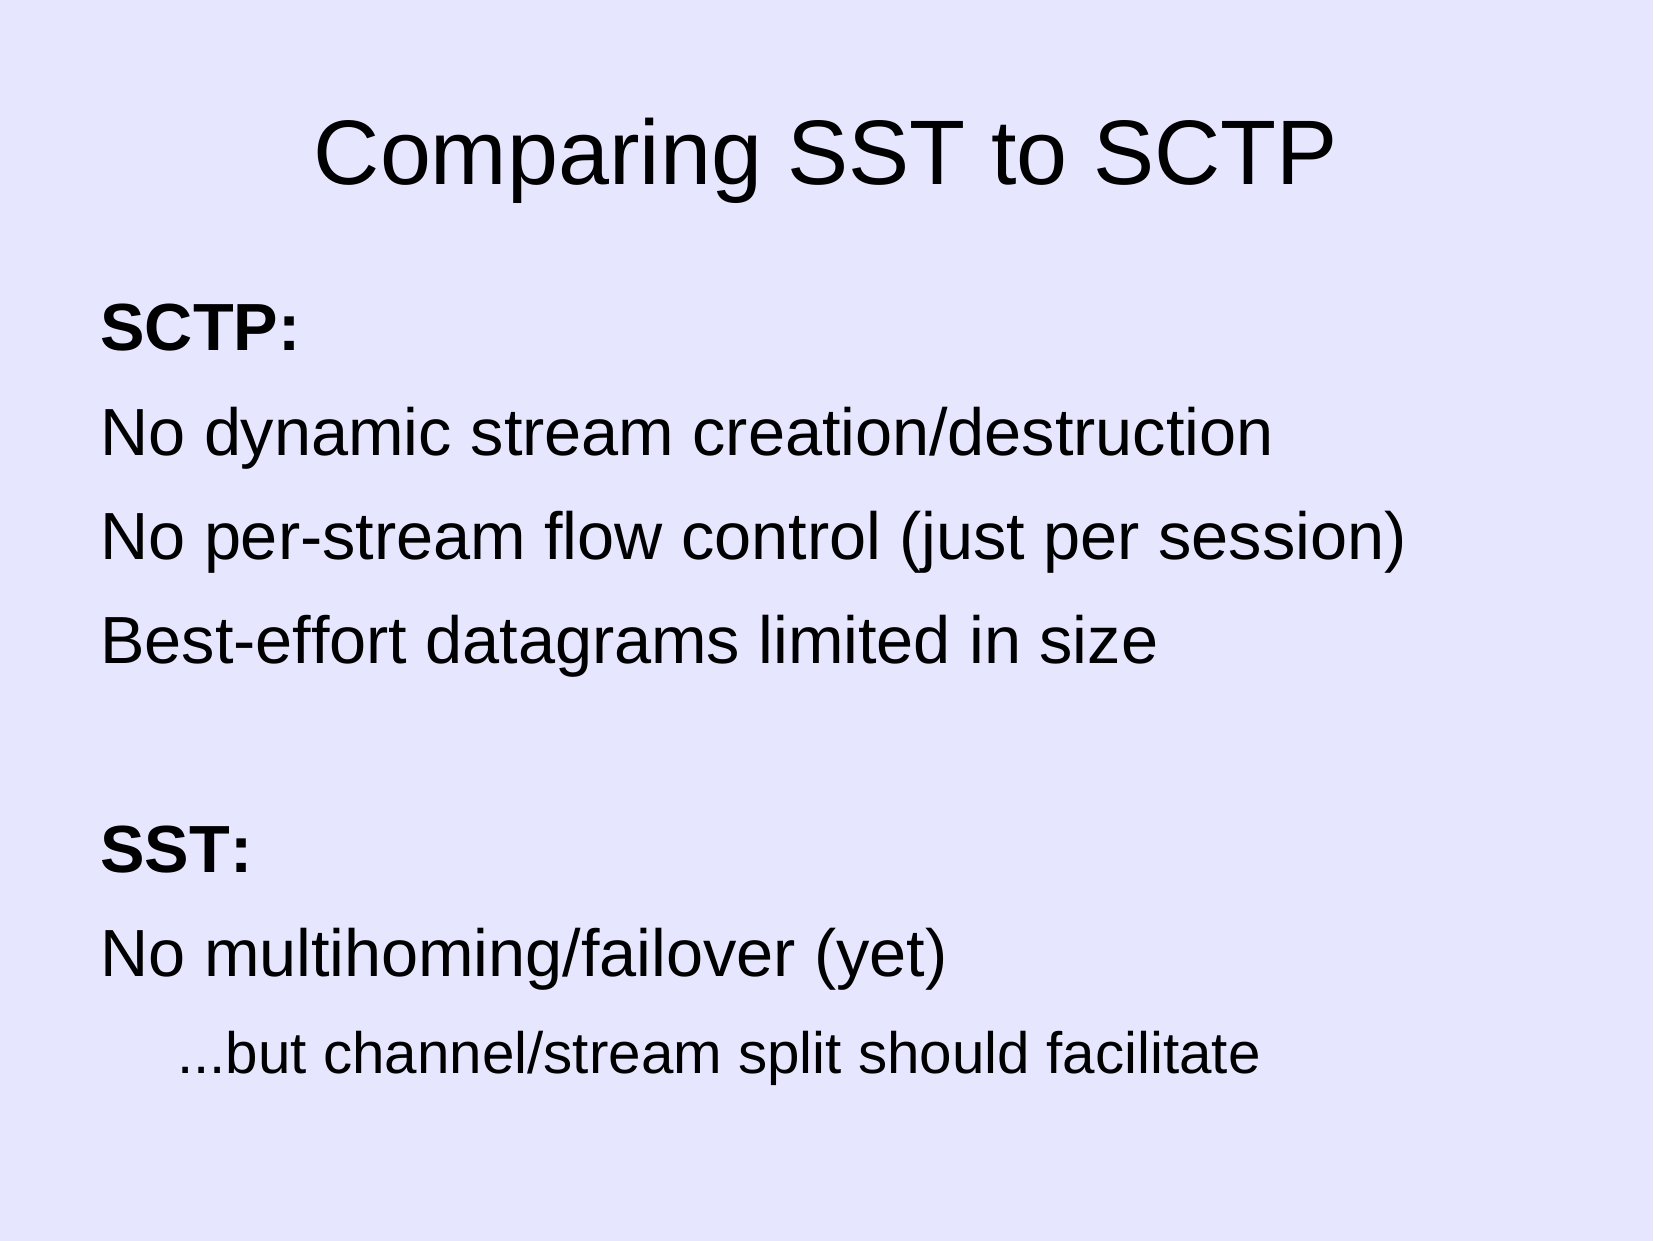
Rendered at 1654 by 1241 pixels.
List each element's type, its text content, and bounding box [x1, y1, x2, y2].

list SCTP: No dynamic stream creation/destruction No per-stream flow control (just per session) Best-effort datagrams limited in size SST: No multihoming/failover (yet) ...but channel/stream split should facilitate [82, 290, 1571, 1095]
title Comparing SST to SCTP [82, 56, 1571, 250]
